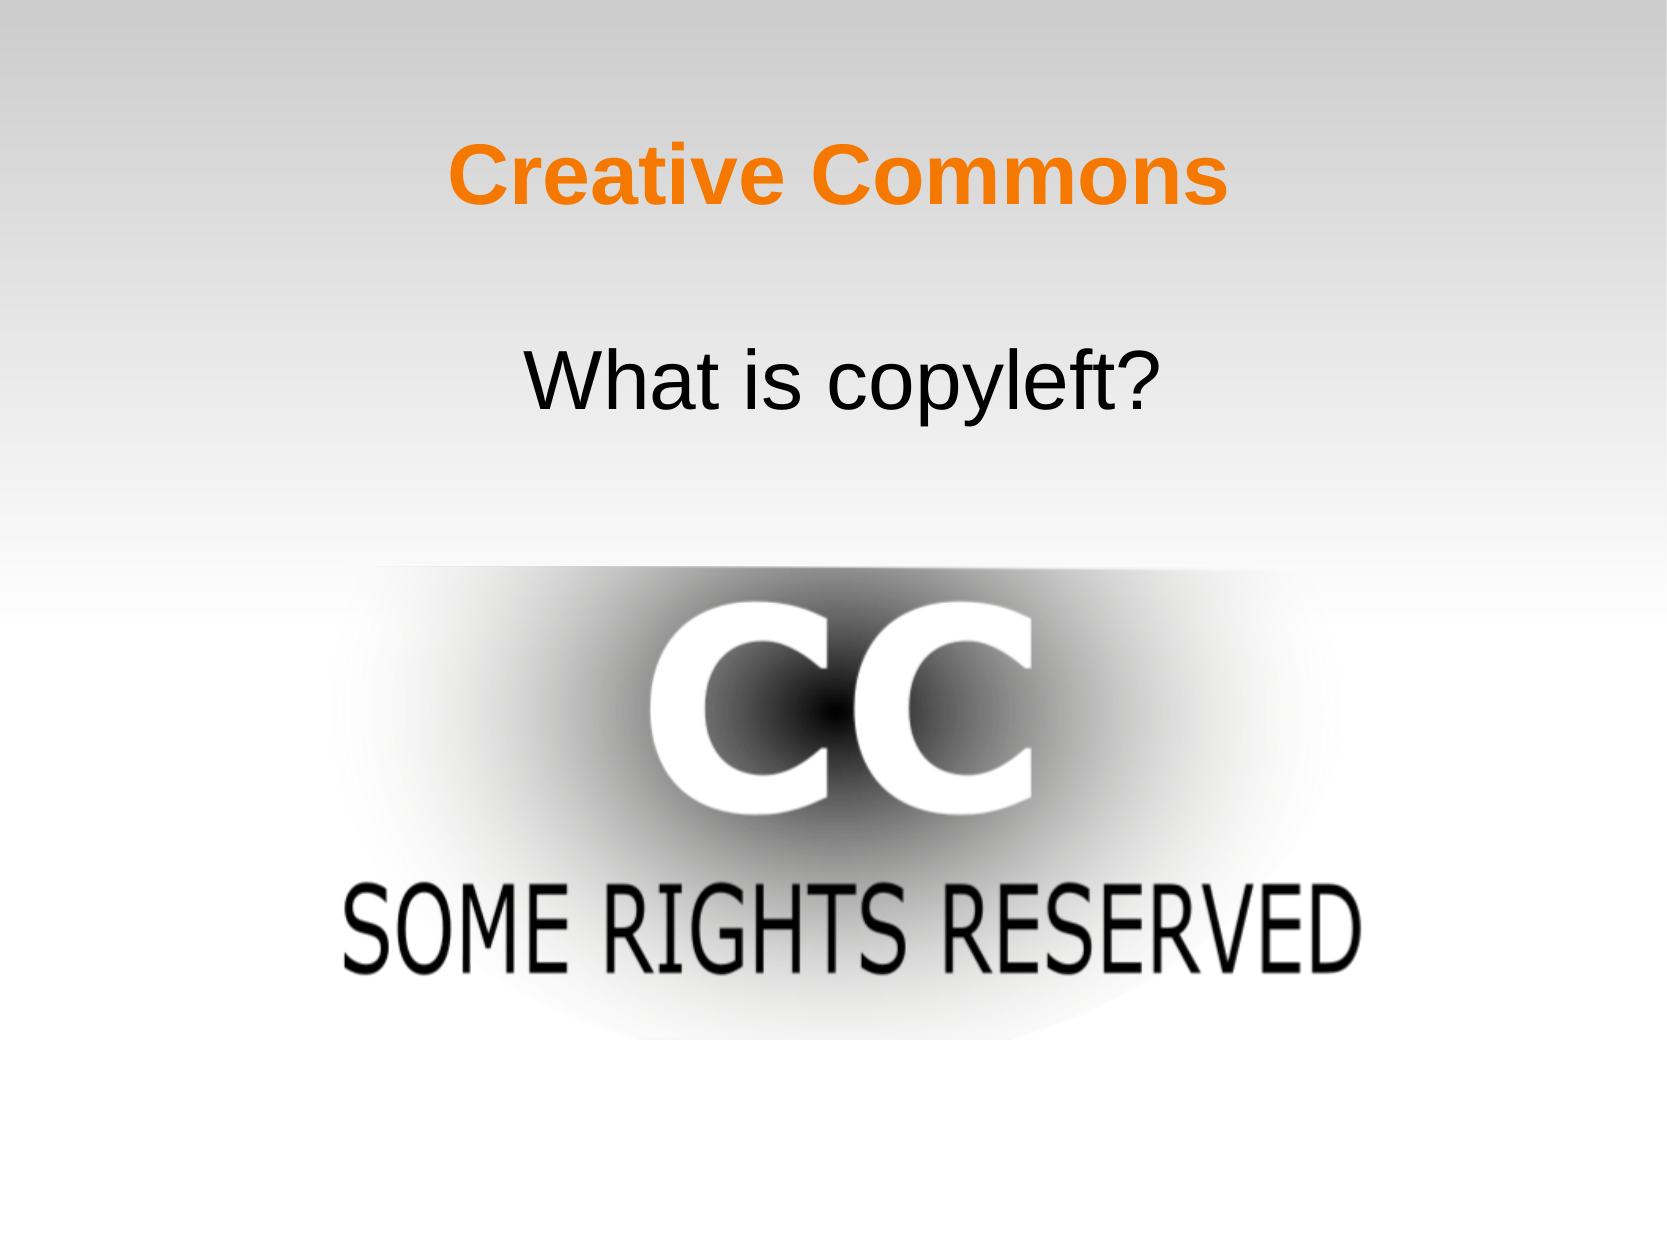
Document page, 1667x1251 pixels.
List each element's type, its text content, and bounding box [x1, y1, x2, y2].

list What is copyleft? [87, 308, 1600, 1140]
title Creative Commons [83, 51, 1596, 272]
picture [0, 0, 1667, 1250]
